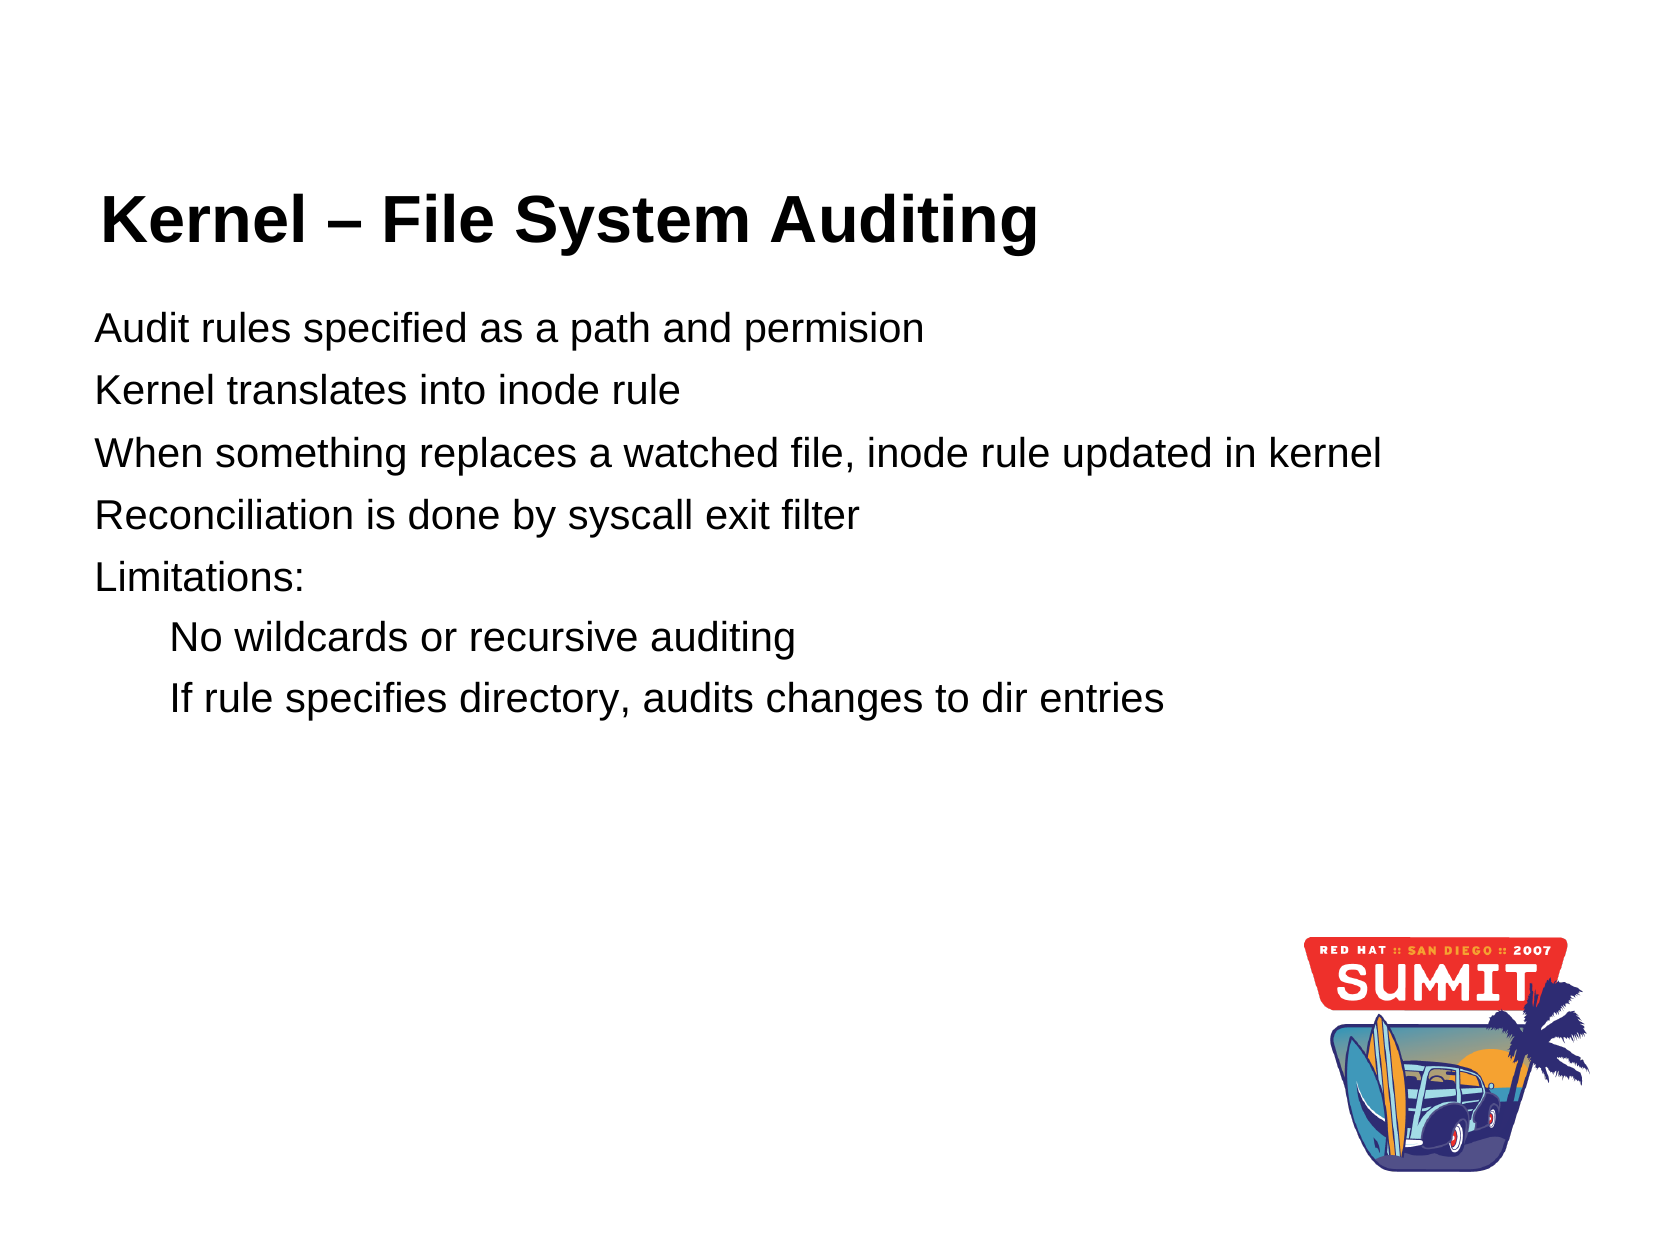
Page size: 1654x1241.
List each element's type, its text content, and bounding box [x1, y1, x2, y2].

list Audit rules specified as a path and permision Kernel translates into inode rule When something replaces a watched file, inode rule updated in kernel Reconciliation is done by syscall exit filter Limitations: No wildcards or recursive auditing If rule specifies directory, audits changes to dir entries [94, 304, 1500, 1174]
title Kernel – File System Auditing [100, 164, 1506, 275]
picture [1500, 937, 1590, 1172]
